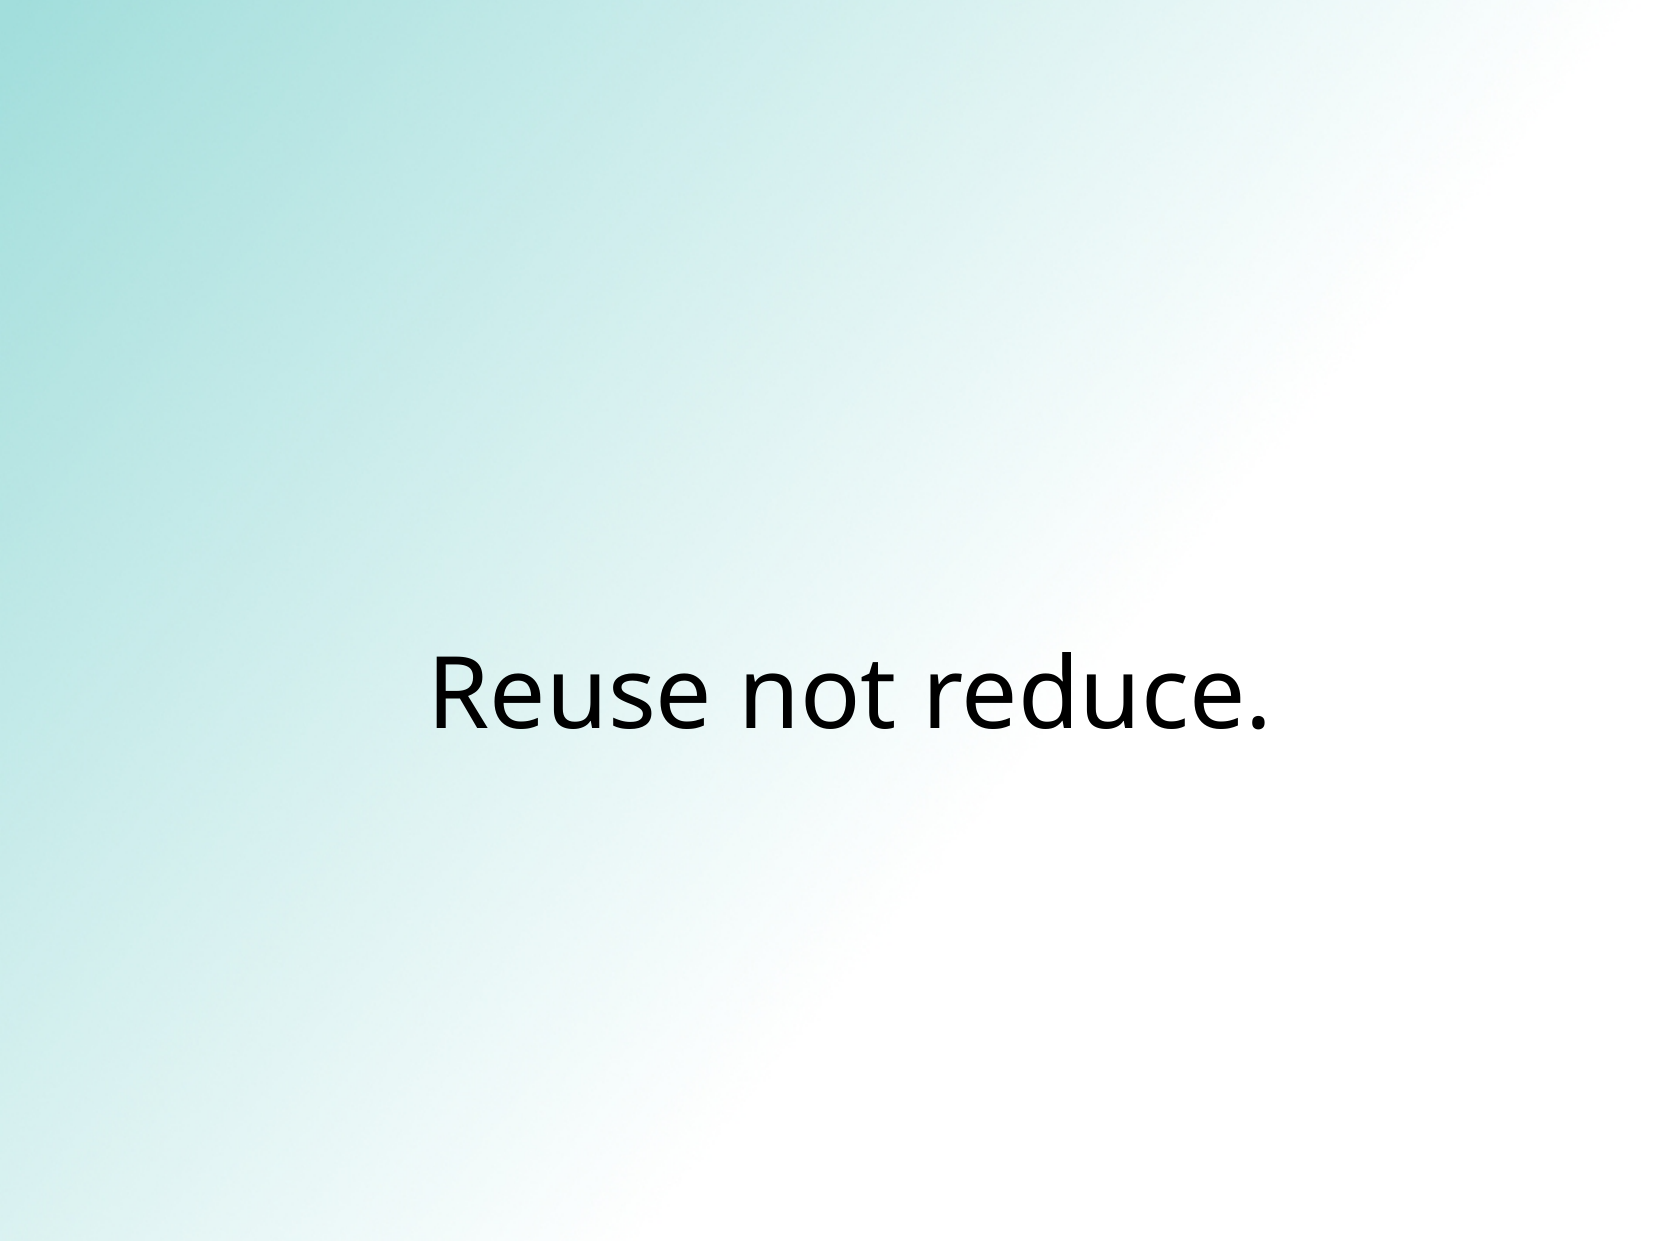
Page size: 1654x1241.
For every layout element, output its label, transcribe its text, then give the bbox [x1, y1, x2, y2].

picture [0, 0, 1654, 1241]
subtitle Reuse not reduce. [106, 209, 1595, 1170]
